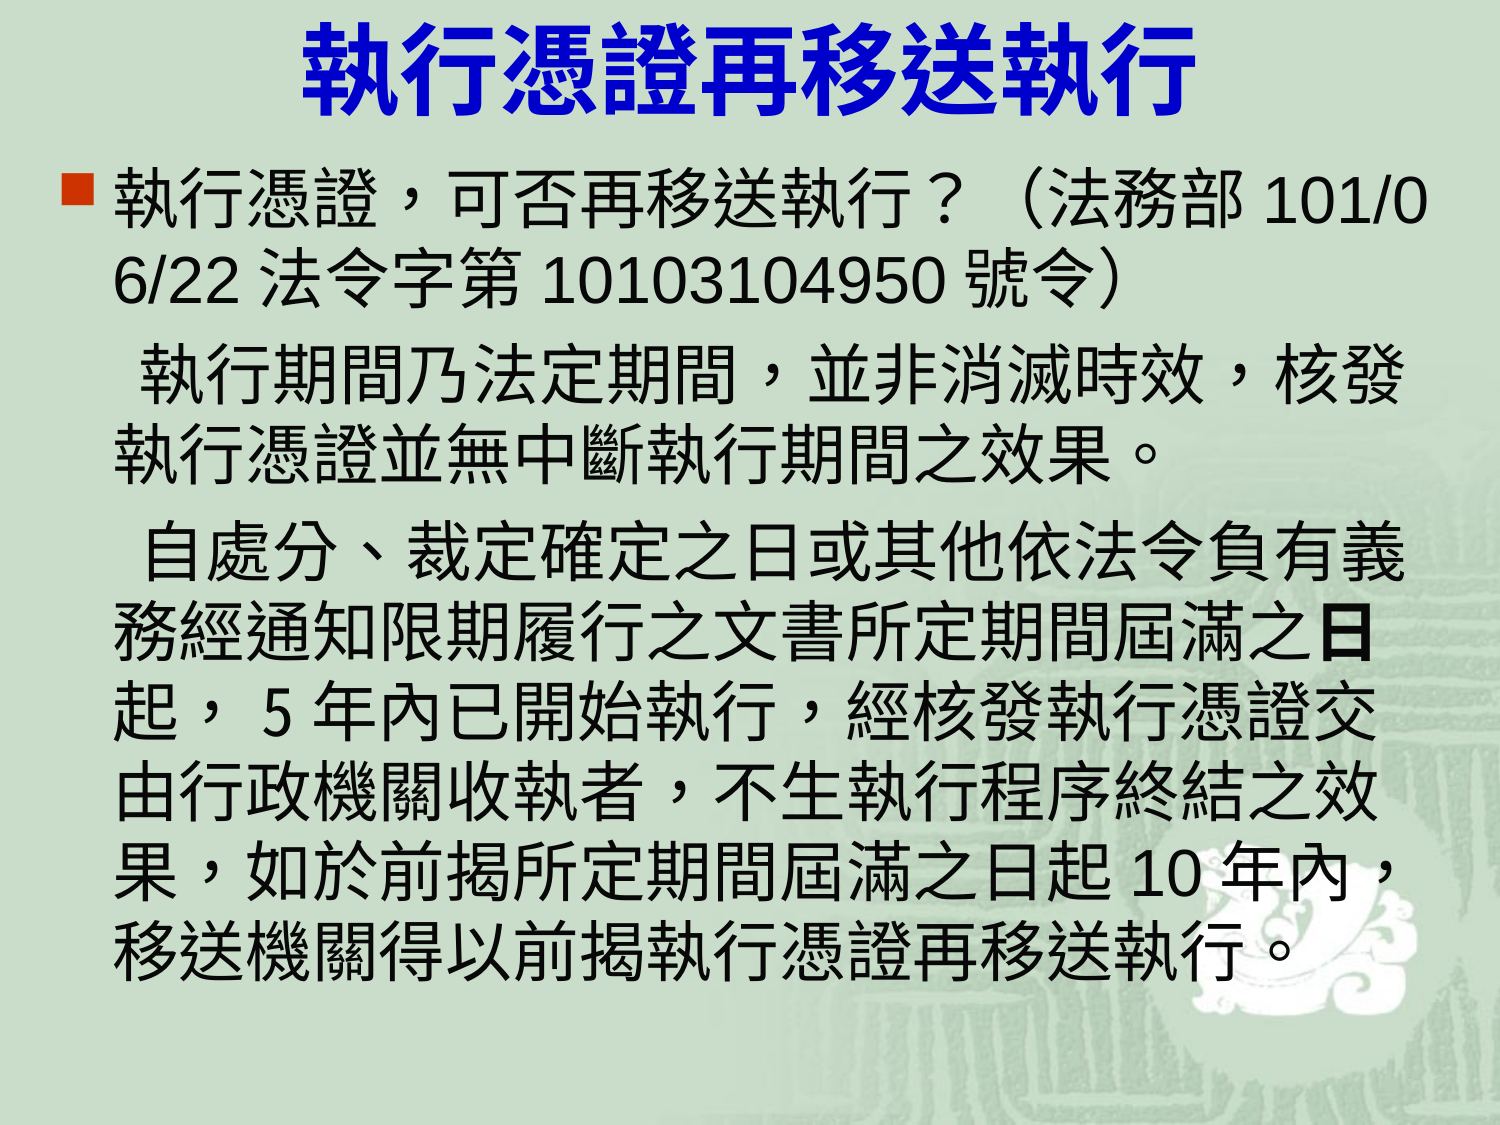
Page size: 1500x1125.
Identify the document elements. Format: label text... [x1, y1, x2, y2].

title 執行憑證再移送執行 [112, 0, 1388, 136]
list 執行憑證，可否再移送執行？（法務部101/06/22法令字第10103104950號令） 執行期間乃法定期間，並非消滅時效，核發執行憑證並無中斷執行期間之效果。 自處分、裁定確定之日或其他依法令負有義務經通知限期履行之文書所定期間屆滿之日起，5年內已開始執行，經核發執行憑證交由行政機關收執者，不生執行程序終結之效果，如於前揭所定期間屆滿之日起10年內，移送機關得以前揭執行憑證再移送執行。 [41, 148, 1459, 1000]
picture [0, 0, 1500, 1125]
